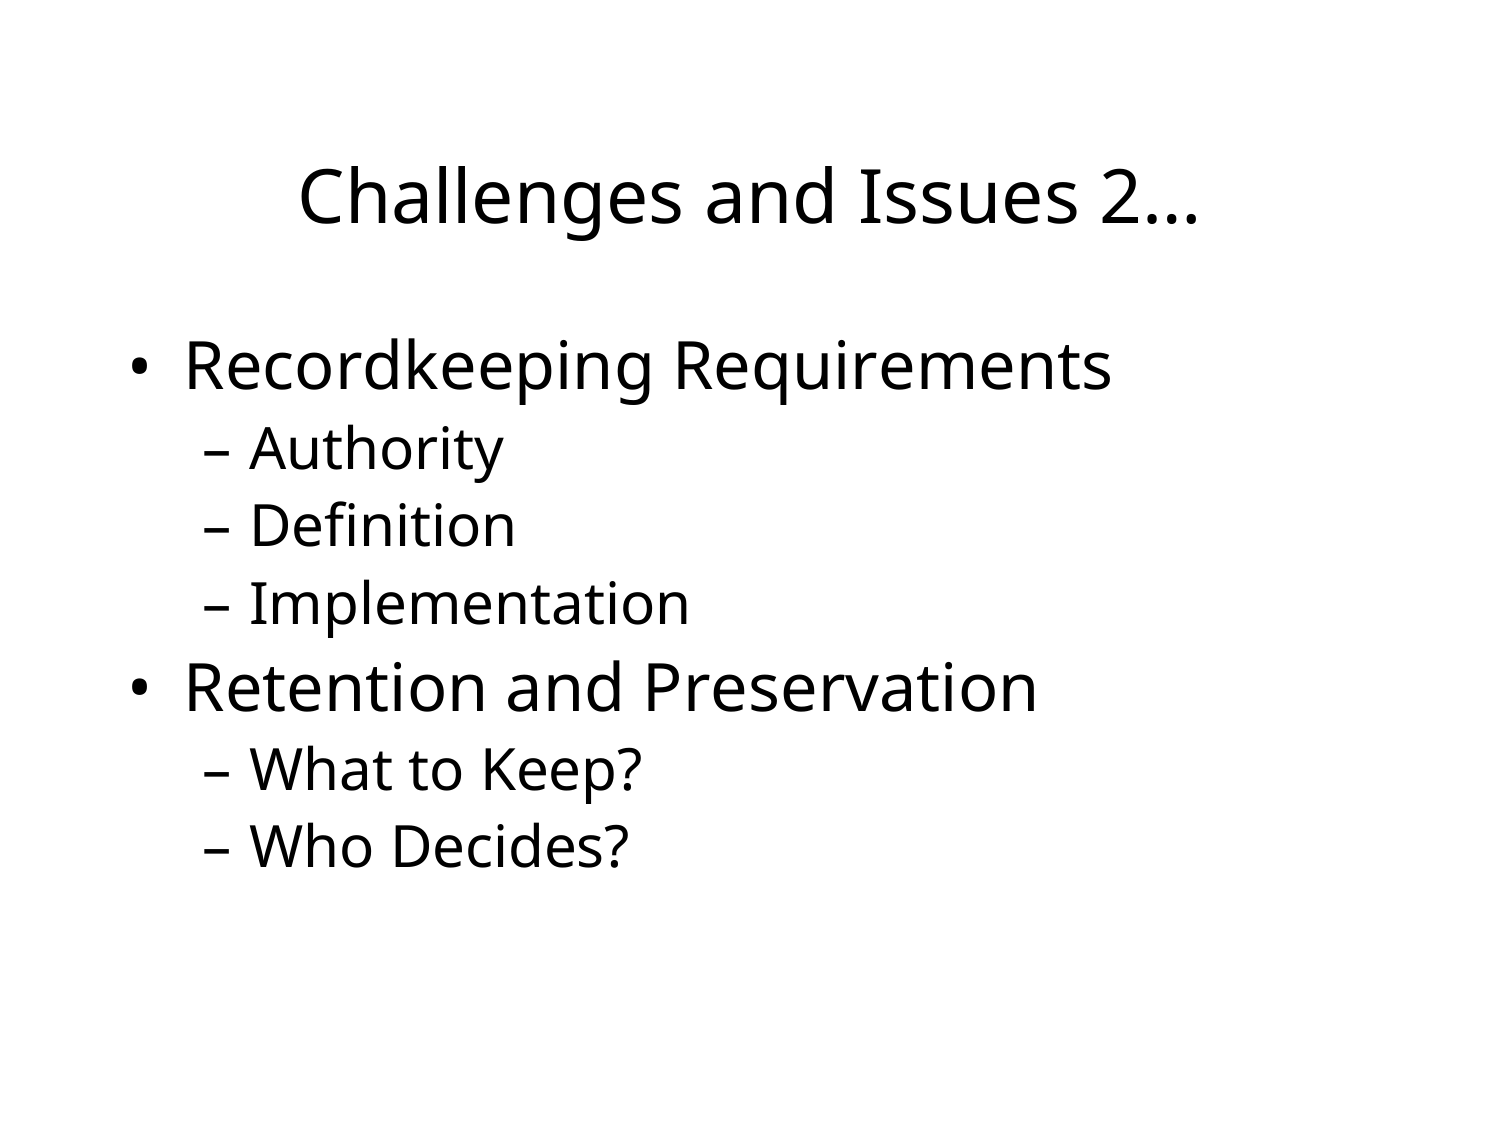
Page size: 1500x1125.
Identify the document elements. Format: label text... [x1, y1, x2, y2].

list Recordkeeping Requirements Authority Definition Implementation Retention and Preservation What to Keep? Who Decides? [112, 324, 1388, 1001]
title Challenges and Issues 2… [112, 99, 1388, 288]
